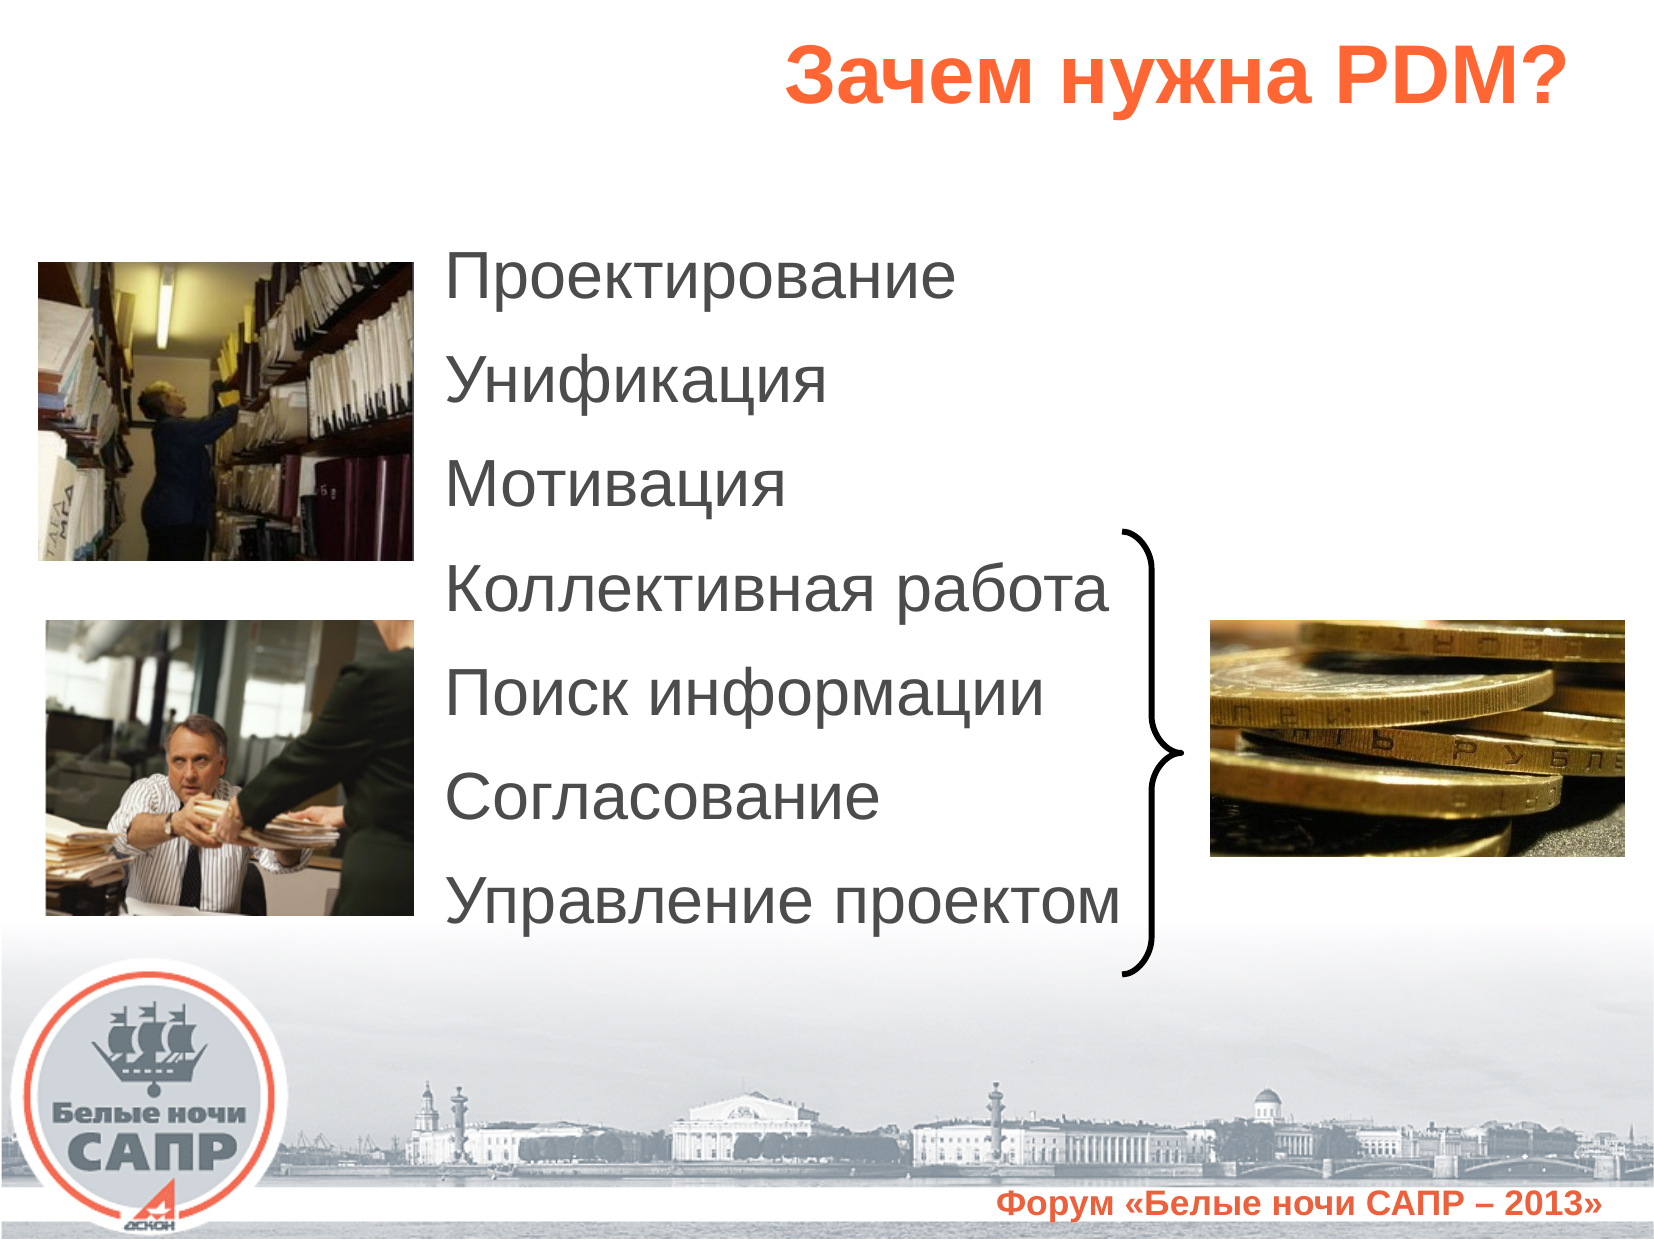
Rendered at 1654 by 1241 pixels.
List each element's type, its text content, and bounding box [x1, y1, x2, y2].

picture [1, 0, 1654, 1239]
list Проектирование Унификация Мотивация Коллективная работа Поиск информации Согласование Управление проектом [444, 237, 1573, 1057]
title Зачем нужна PDM? [82, 25, 1571, 125]
